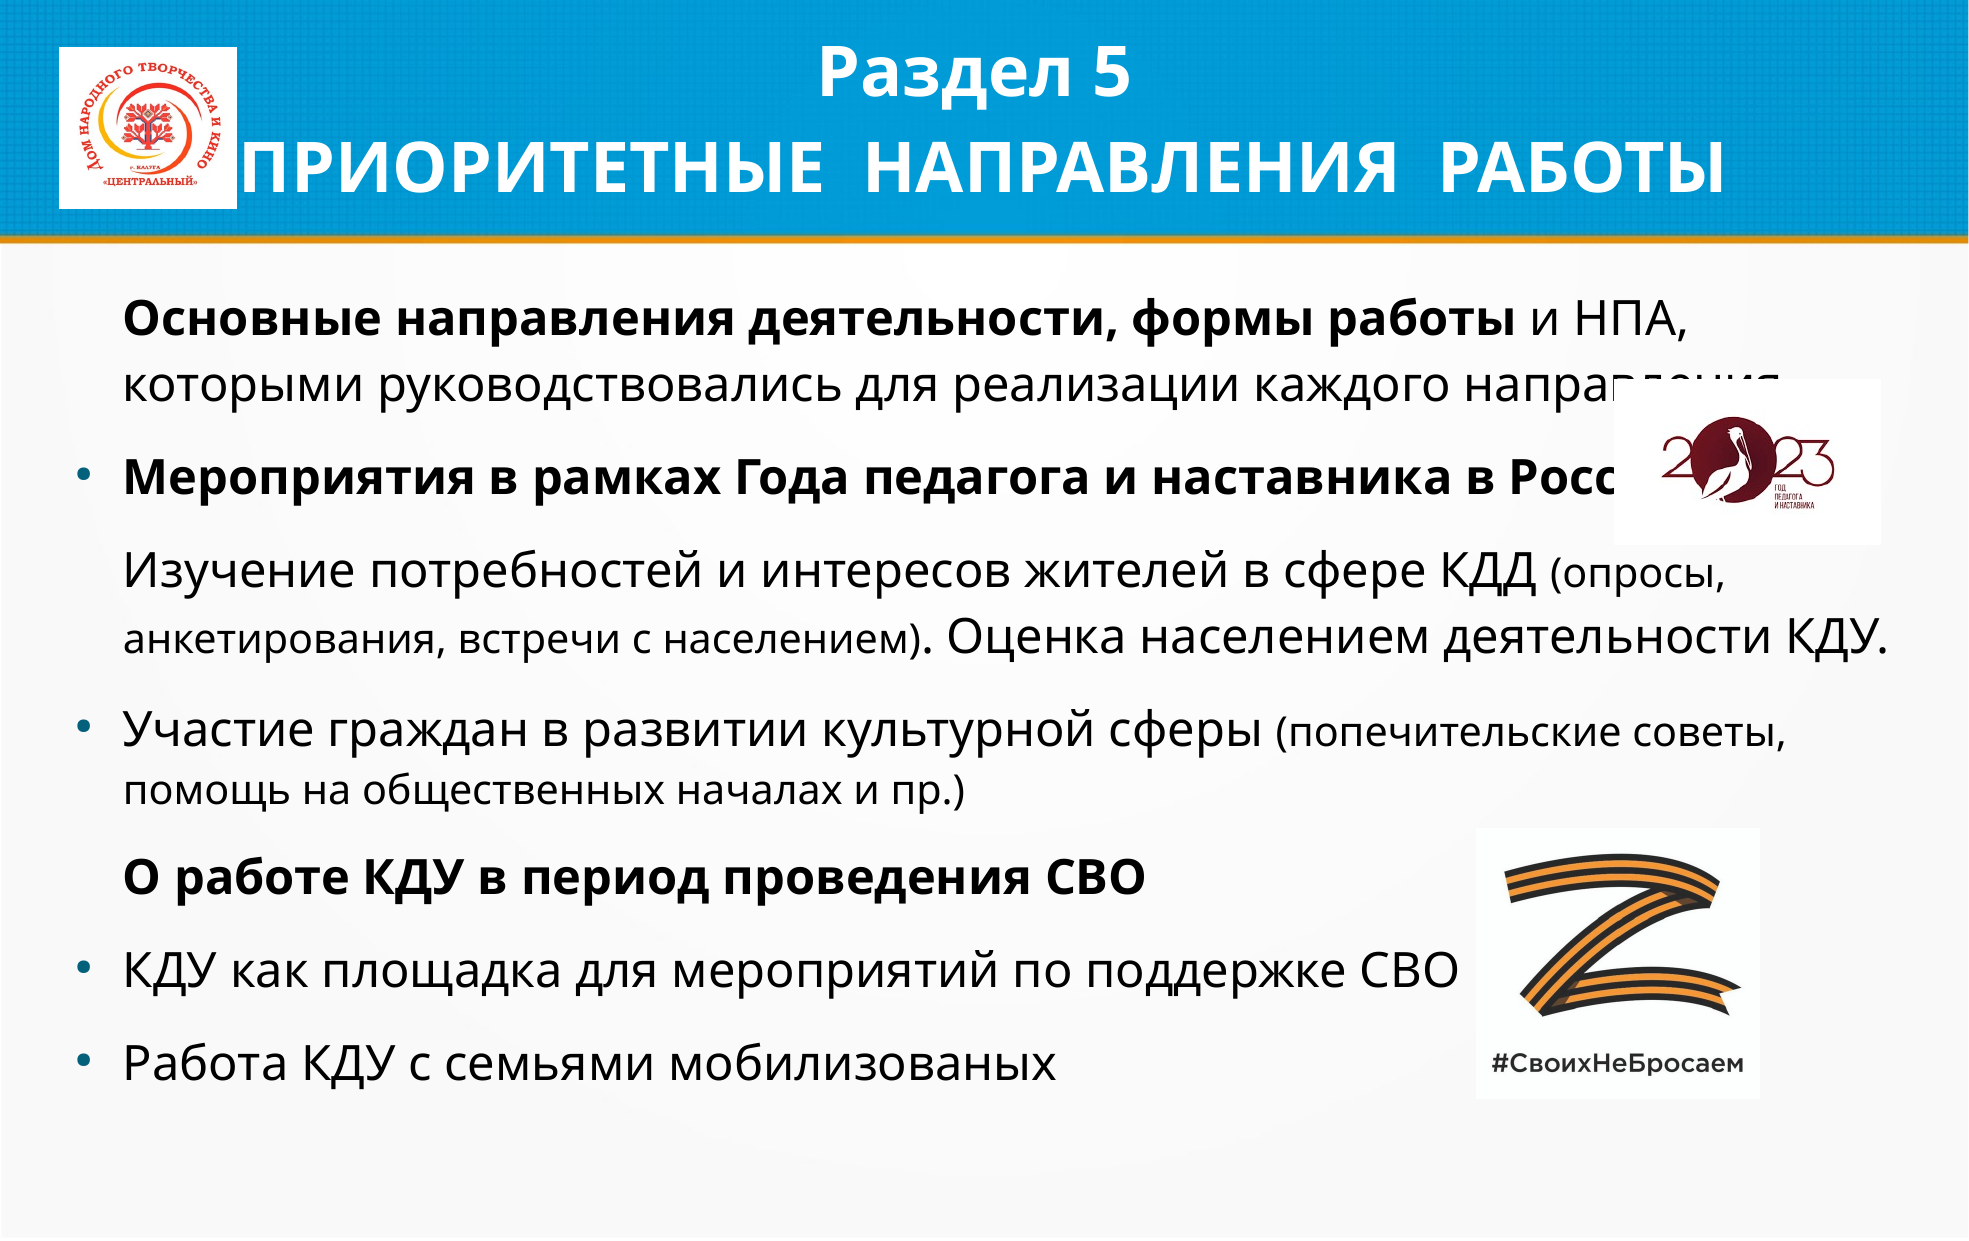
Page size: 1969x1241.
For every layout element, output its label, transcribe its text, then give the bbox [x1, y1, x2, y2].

picture [0, 233, 1969, 1241]
title Раздел 5 ПРИОРИТЕТНЫЕ НАПРАВЛЕНИЯ РАБОТЫ [98, 19, 1870, 213]
picture [60, 48, 236, 208]
list Основные направления деятельности, формы работы и НПА, которыми руководствовались для реализации каждого направления. Мероприятия в рамках Года педагога и наставника в России Изучение потребностей и интересов жителей в сфере КДД (опросы, анкетирования, встречи с населением). Оценка населением деятельности КДУ. Участие граждан в развитии культурной сферы (попечительские советы, помощь на общественных началах и пр.) О работе КДУ в период проведения СВО КДУ как площадка для мероприятий по поддержке СВО Работа КДУ с семьями мобилизованых [59, 283, 1926, 1146]
